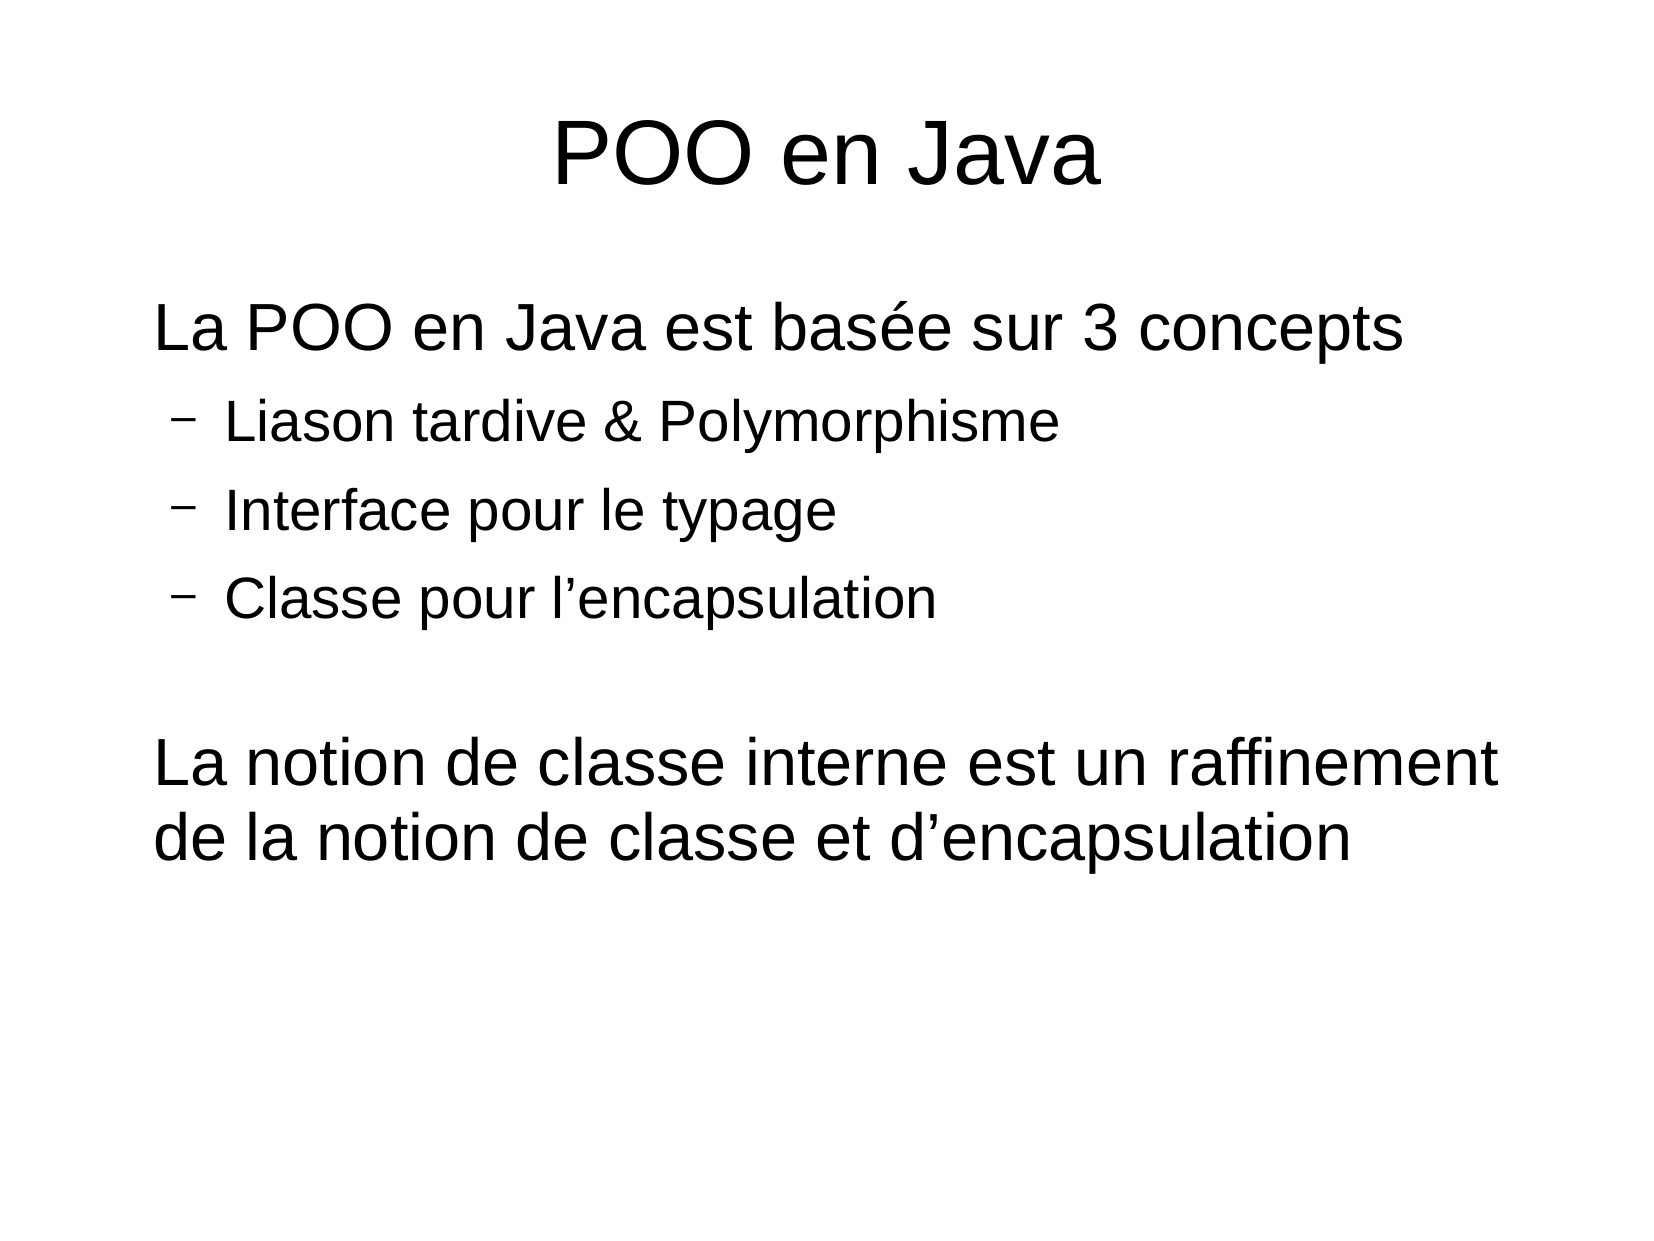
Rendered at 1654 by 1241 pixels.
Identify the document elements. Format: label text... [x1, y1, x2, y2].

title POO en Java [82, 49, 1571, 257]
list La POO en Java est basée sur 3 concepts Liason tardive & Polymorphisme Interface pour le typage Classe pour l’encapsulation La notion de classe interne est un raffinement de la notion de classe et d’encapsulation [82, 290, 1571, 1126]
